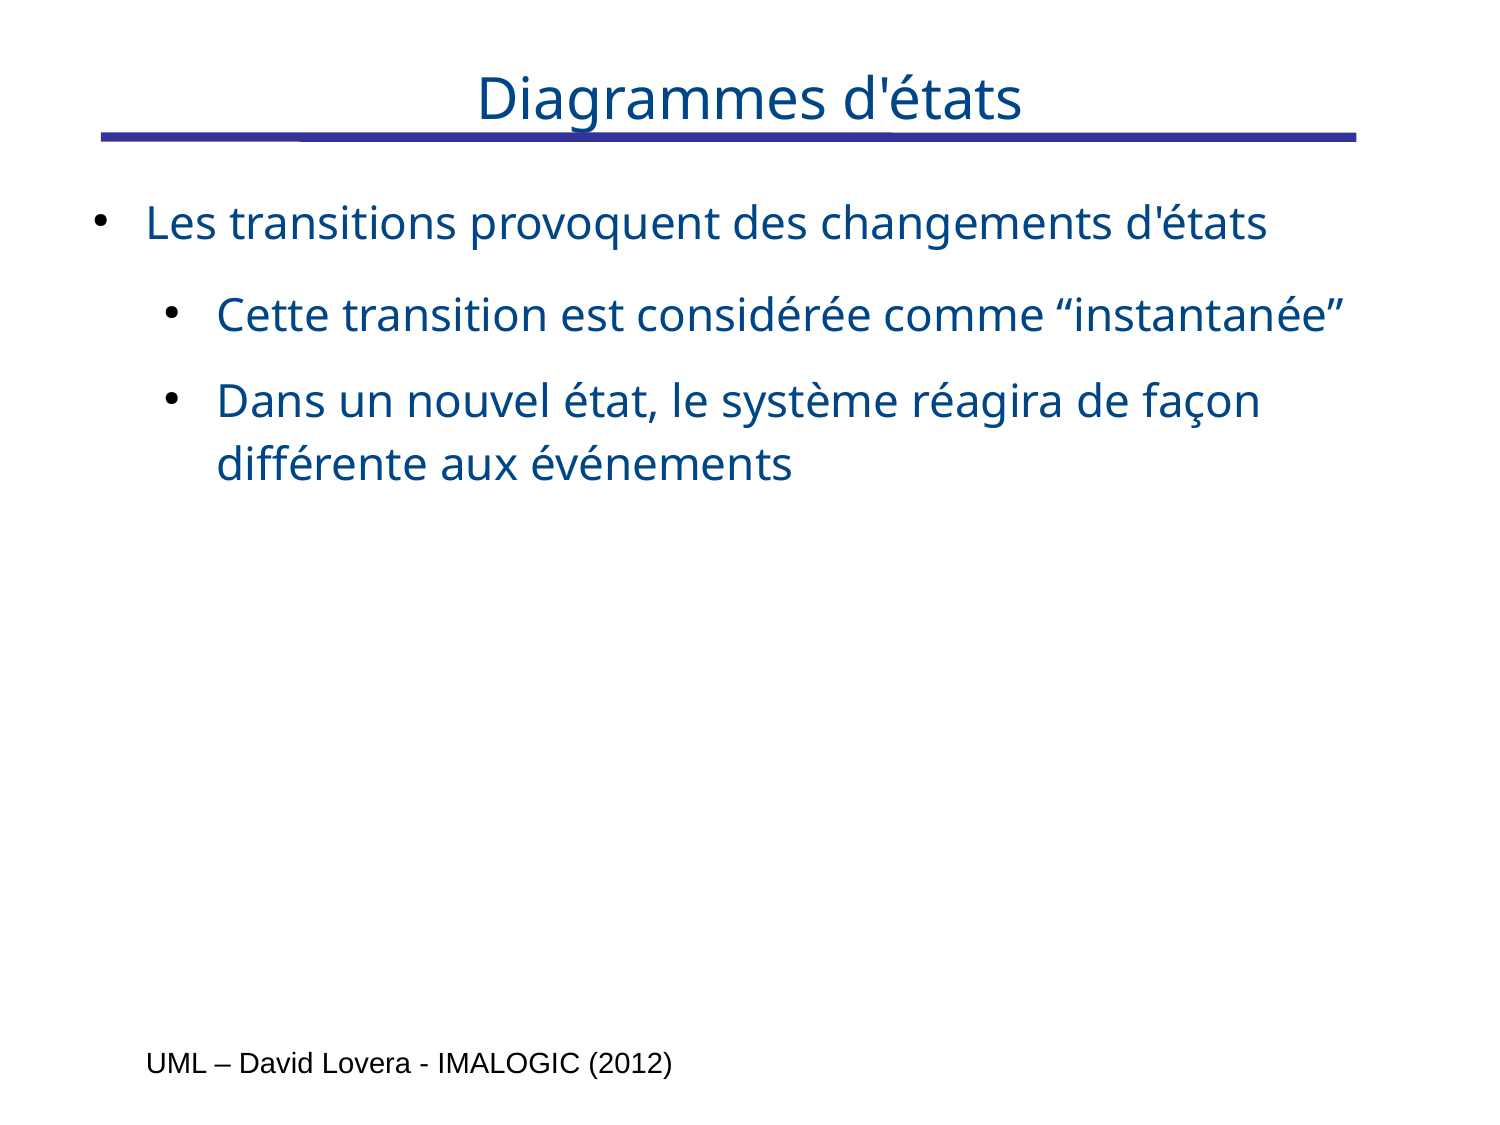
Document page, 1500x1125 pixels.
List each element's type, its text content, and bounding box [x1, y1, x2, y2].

list Les transitions provoquent des changements d'états Cette transition est considérée comme “instantanée” Dans un nouvel état, le système réagira de façon différente aux événements [74, 190, 1425, 953]
title Diagrammes d'états [74, 3, 1425, 190]
list UML – David Lovera - IMALOGIC (2012) [74, 1047, 1425, 1087]
